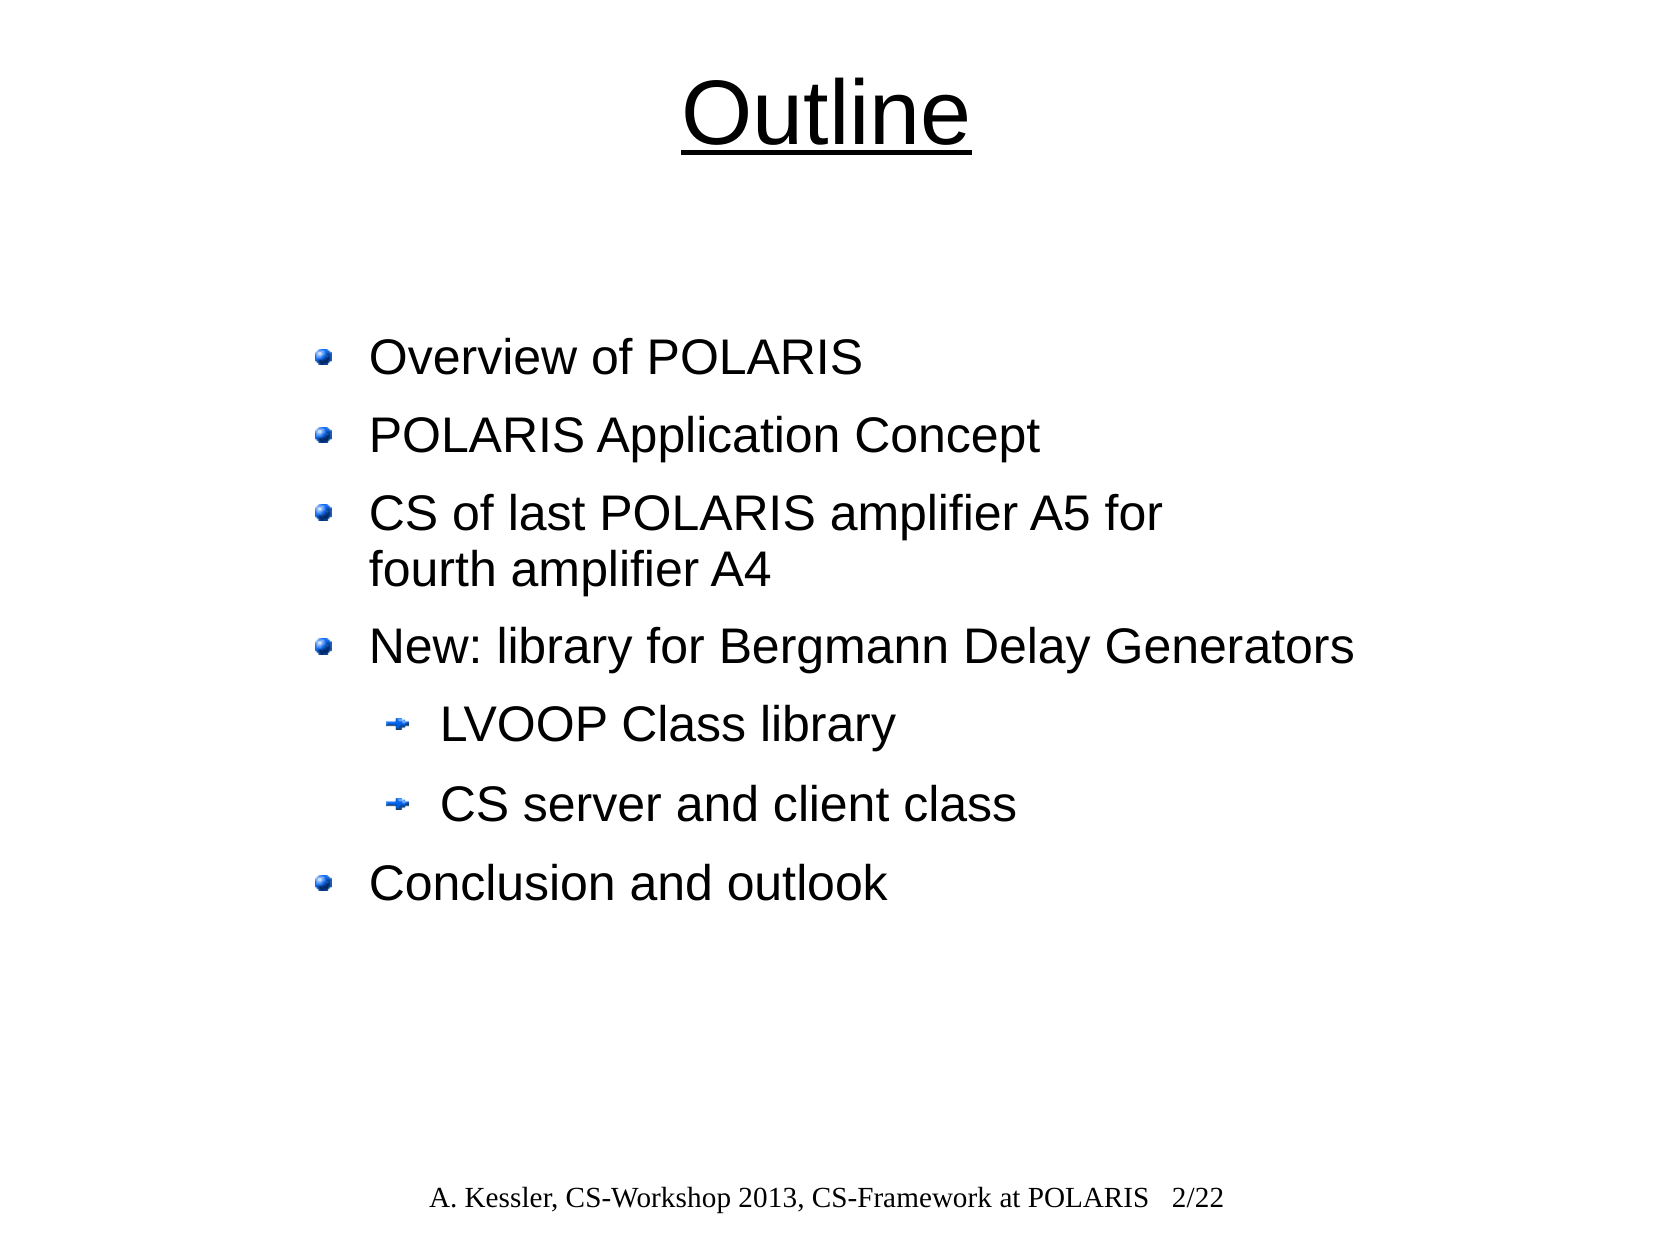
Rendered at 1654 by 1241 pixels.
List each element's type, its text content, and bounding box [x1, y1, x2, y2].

title Outline [82, 49, 1571, 178]
list Overview of POLARIS POLARIS Application Concept CS of last POLARIS amplifier A5 for fourth amplifier A4 New: library for Bergmann Delay Generators LVOOP Class library CS server and client class Conclusion and outlook [298, 329, 1356, 911]
